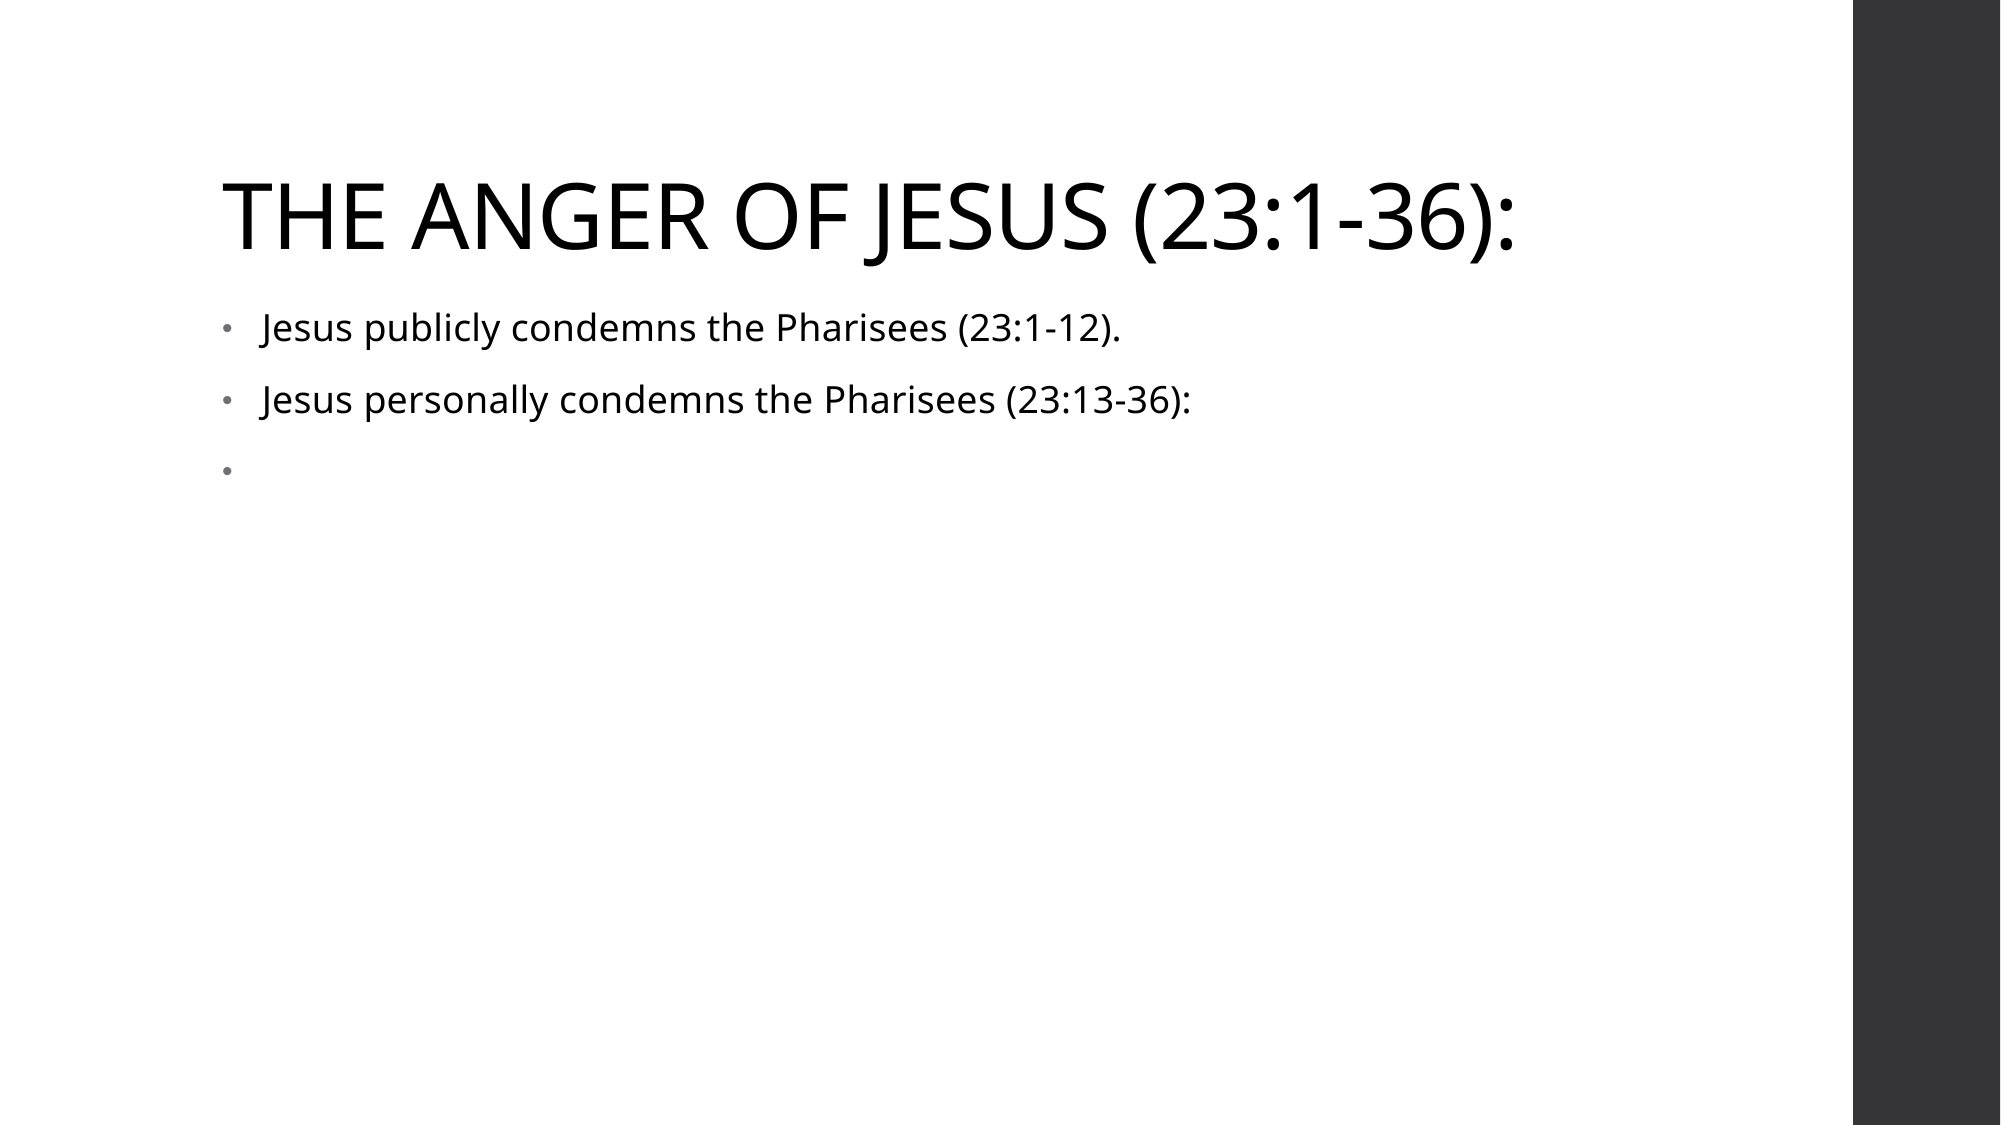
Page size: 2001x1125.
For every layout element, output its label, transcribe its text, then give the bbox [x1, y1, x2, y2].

title THE ANGER OF JESUS (23:1-36): [206, 60, 1797, 278]
list Jesus publicly condemns the Pharisees (23:1-12). Jesus personally condemns the Pharisees (23:13-36): [206, 299, 1617, 1014]
